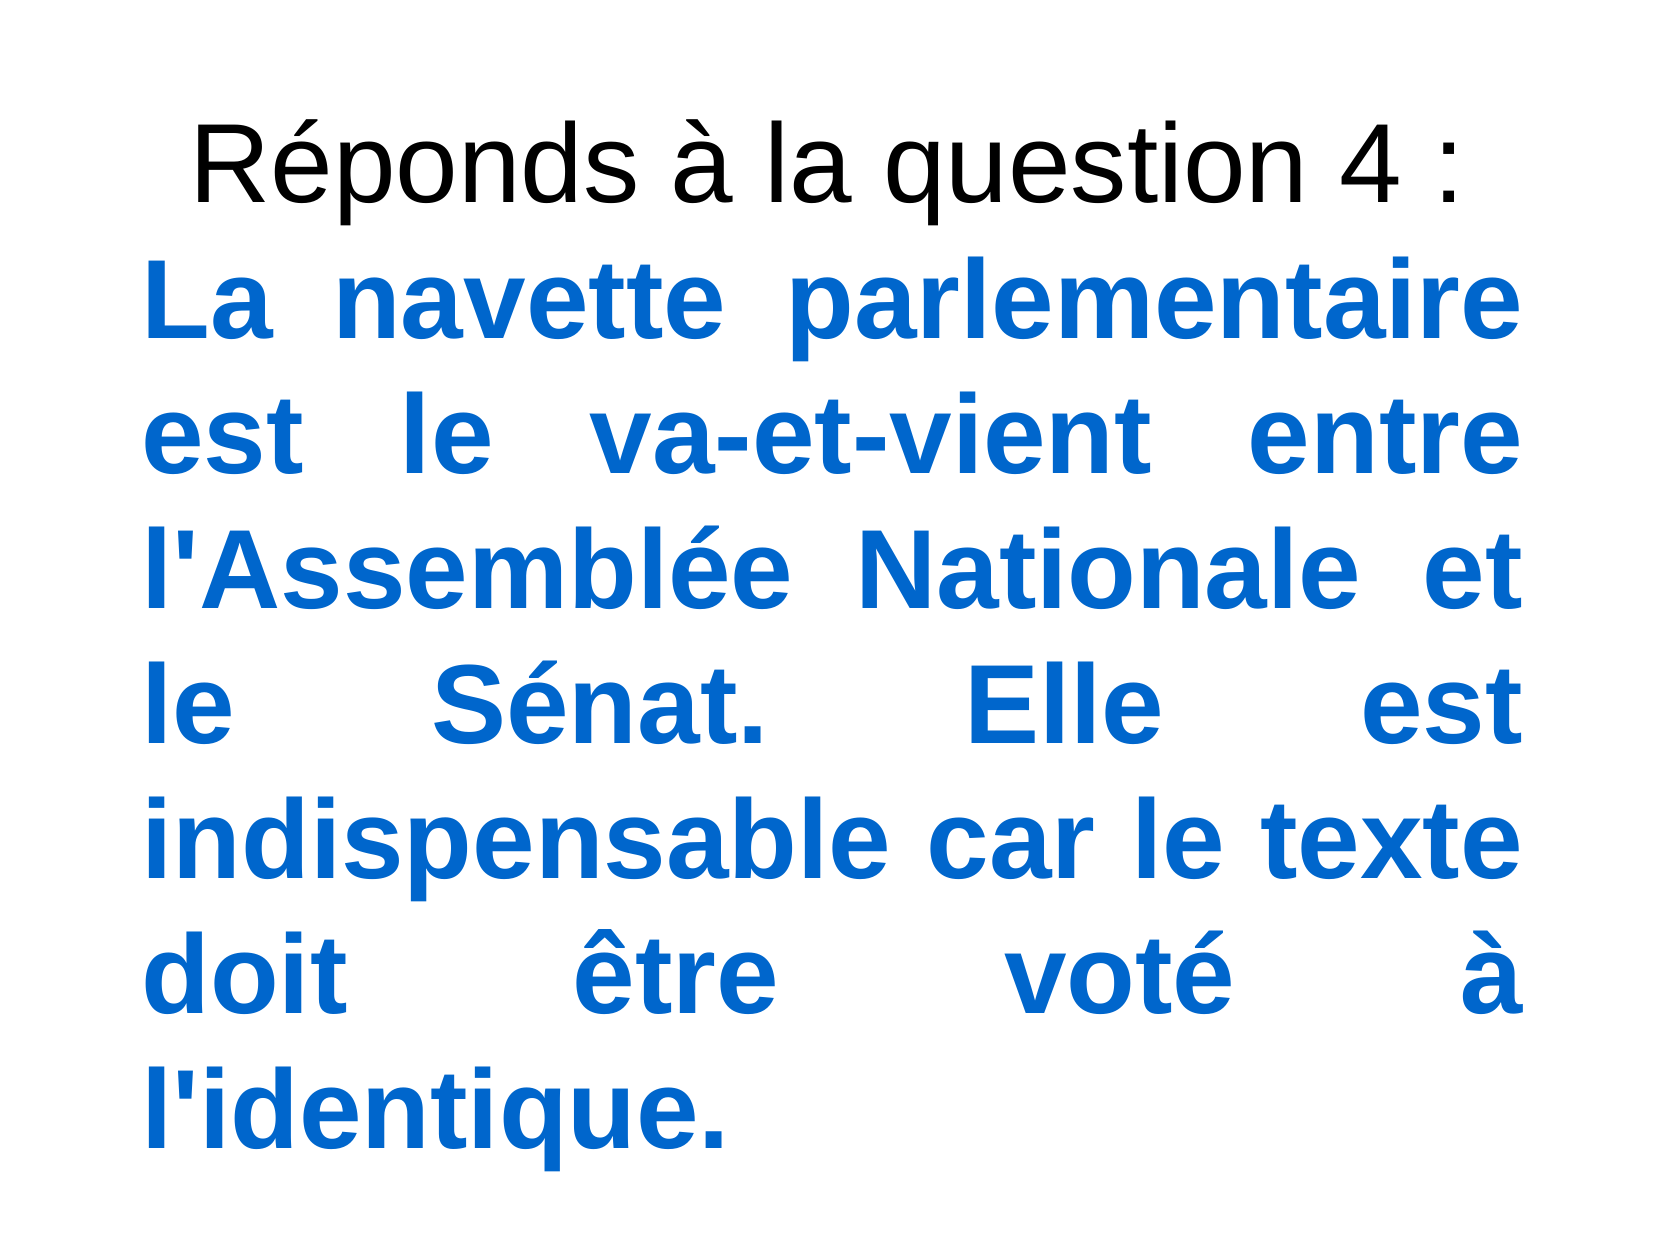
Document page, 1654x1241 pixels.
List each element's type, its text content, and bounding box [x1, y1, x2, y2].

title Réponds à la question 4 : [0, 89, 1654, 227]
title La navette parlementaire est le va-et-vient entre l'Assemblée Nationale et le Sénat. Elle est indispensable car le texte doit être voté à l'identique. [141, 221, 1524, 1176]
